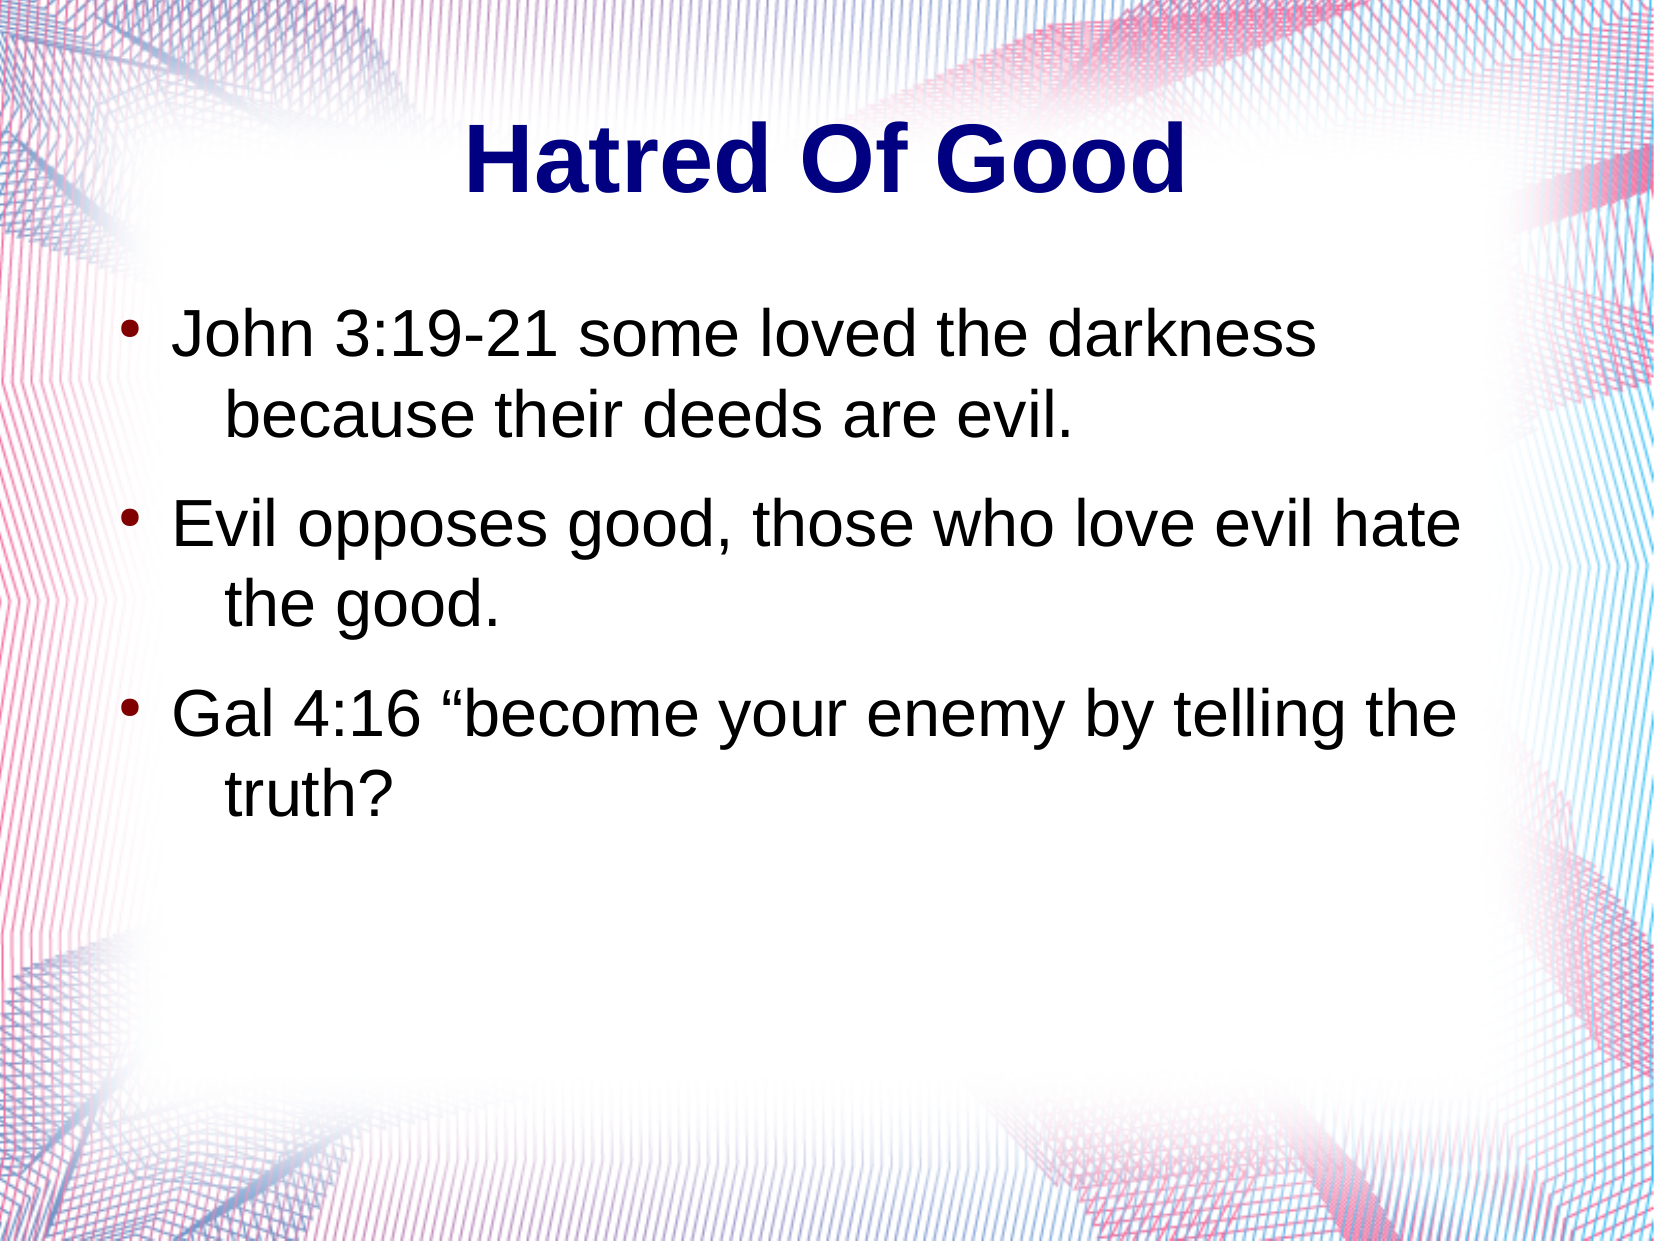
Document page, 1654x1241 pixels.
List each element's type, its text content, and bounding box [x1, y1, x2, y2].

title Hatred Of Good [82, 49, 1571, 257]
list John 3:19-21 some loved the darkness because their deeds are evil. Evil opposes good, those who love evil hate the good. Gal 4:16 “become your enemy by telling the truth? [82, 290, 1571, 1109]
